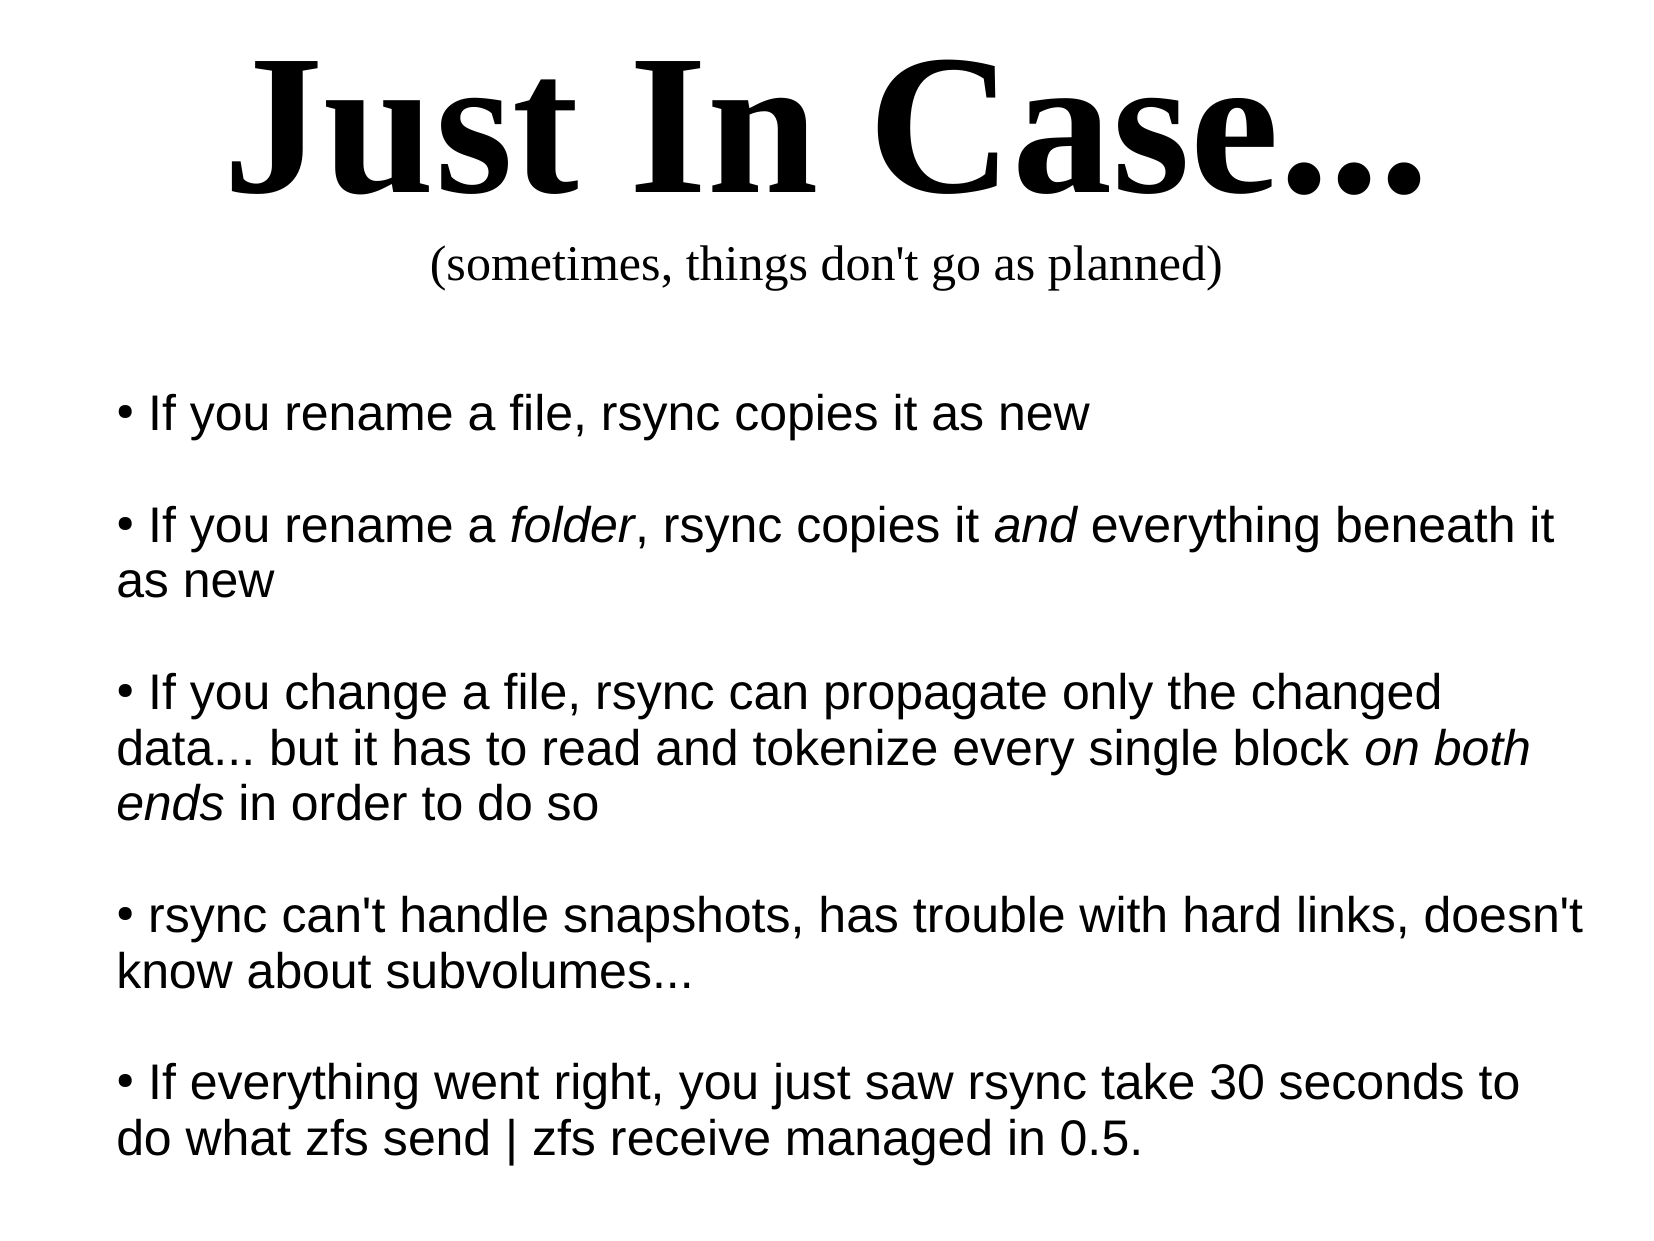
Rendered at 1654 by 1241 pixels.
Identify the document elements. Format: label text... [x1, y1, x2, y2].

title Just In Case... (sometimes, things don't go as planned) [82, 14, 1571, 292]
table_header If you rename a file, rsync copies it as new If you rename a folder, rsync copies it and everything beneath it as new If you change a file, rsync can propagate only the changed data... but it has to read and tokenize every single block on both ends in order to do so rsync can't handle snapshots, has trouble with hard links, doesn't know about subvolumes... If everything went right, you just saw rsync take 30 seconds to do what zfs send | zfs receive managed in 0.5. [101, 294, 1601, 1241]
